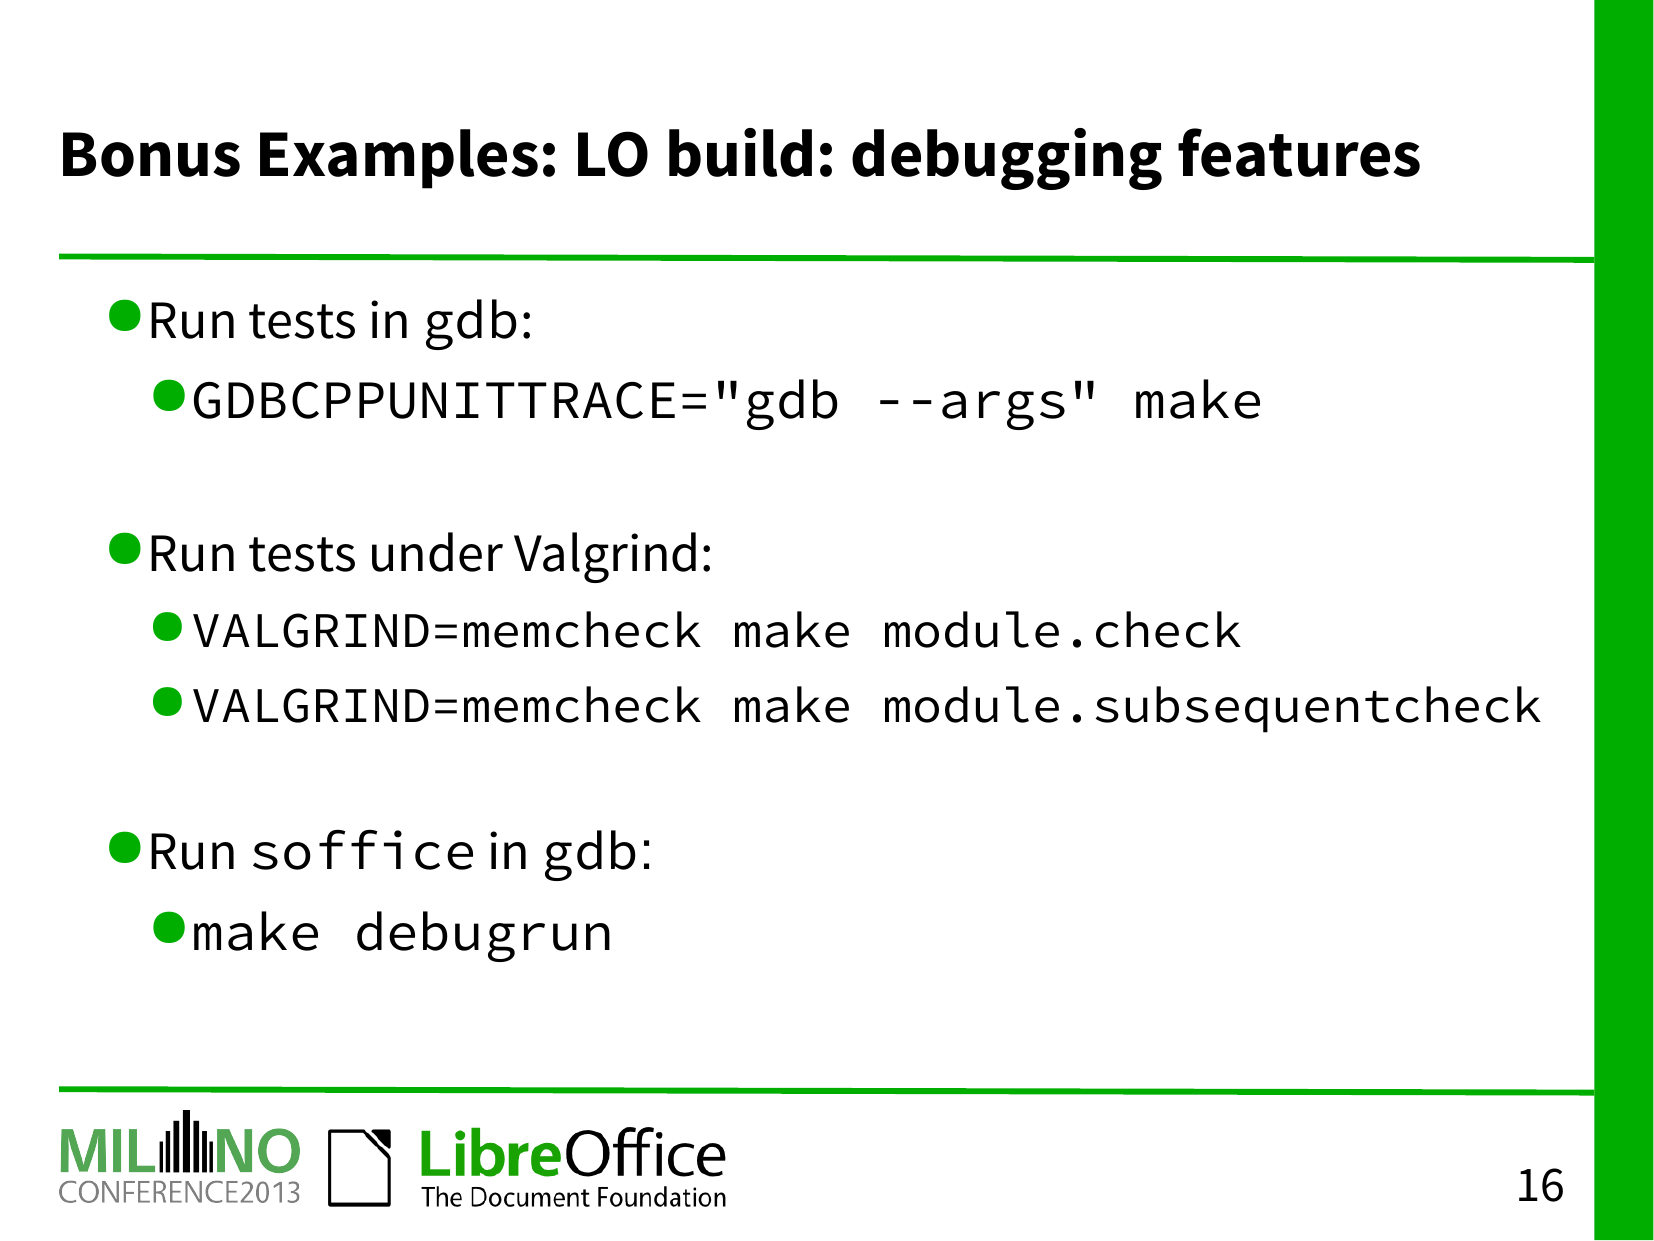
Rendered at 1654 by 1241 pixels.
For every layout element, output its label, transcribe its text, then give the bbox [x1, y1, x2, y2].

list Run tests in gdb: GDBCPPUNITTRACE="gdb --args" make Run tests under Valgrind: VALGRIND=memcheck make module.check VALGRIND=memcheck make module.subsequentcheck Run soffice in gdb: make debugrun [59, 284, 1595, 1004]
picture [59, 1093, 756, 1241]
title Bonus Examples: LO build: debugging features [47, 36, 1583, 245]
